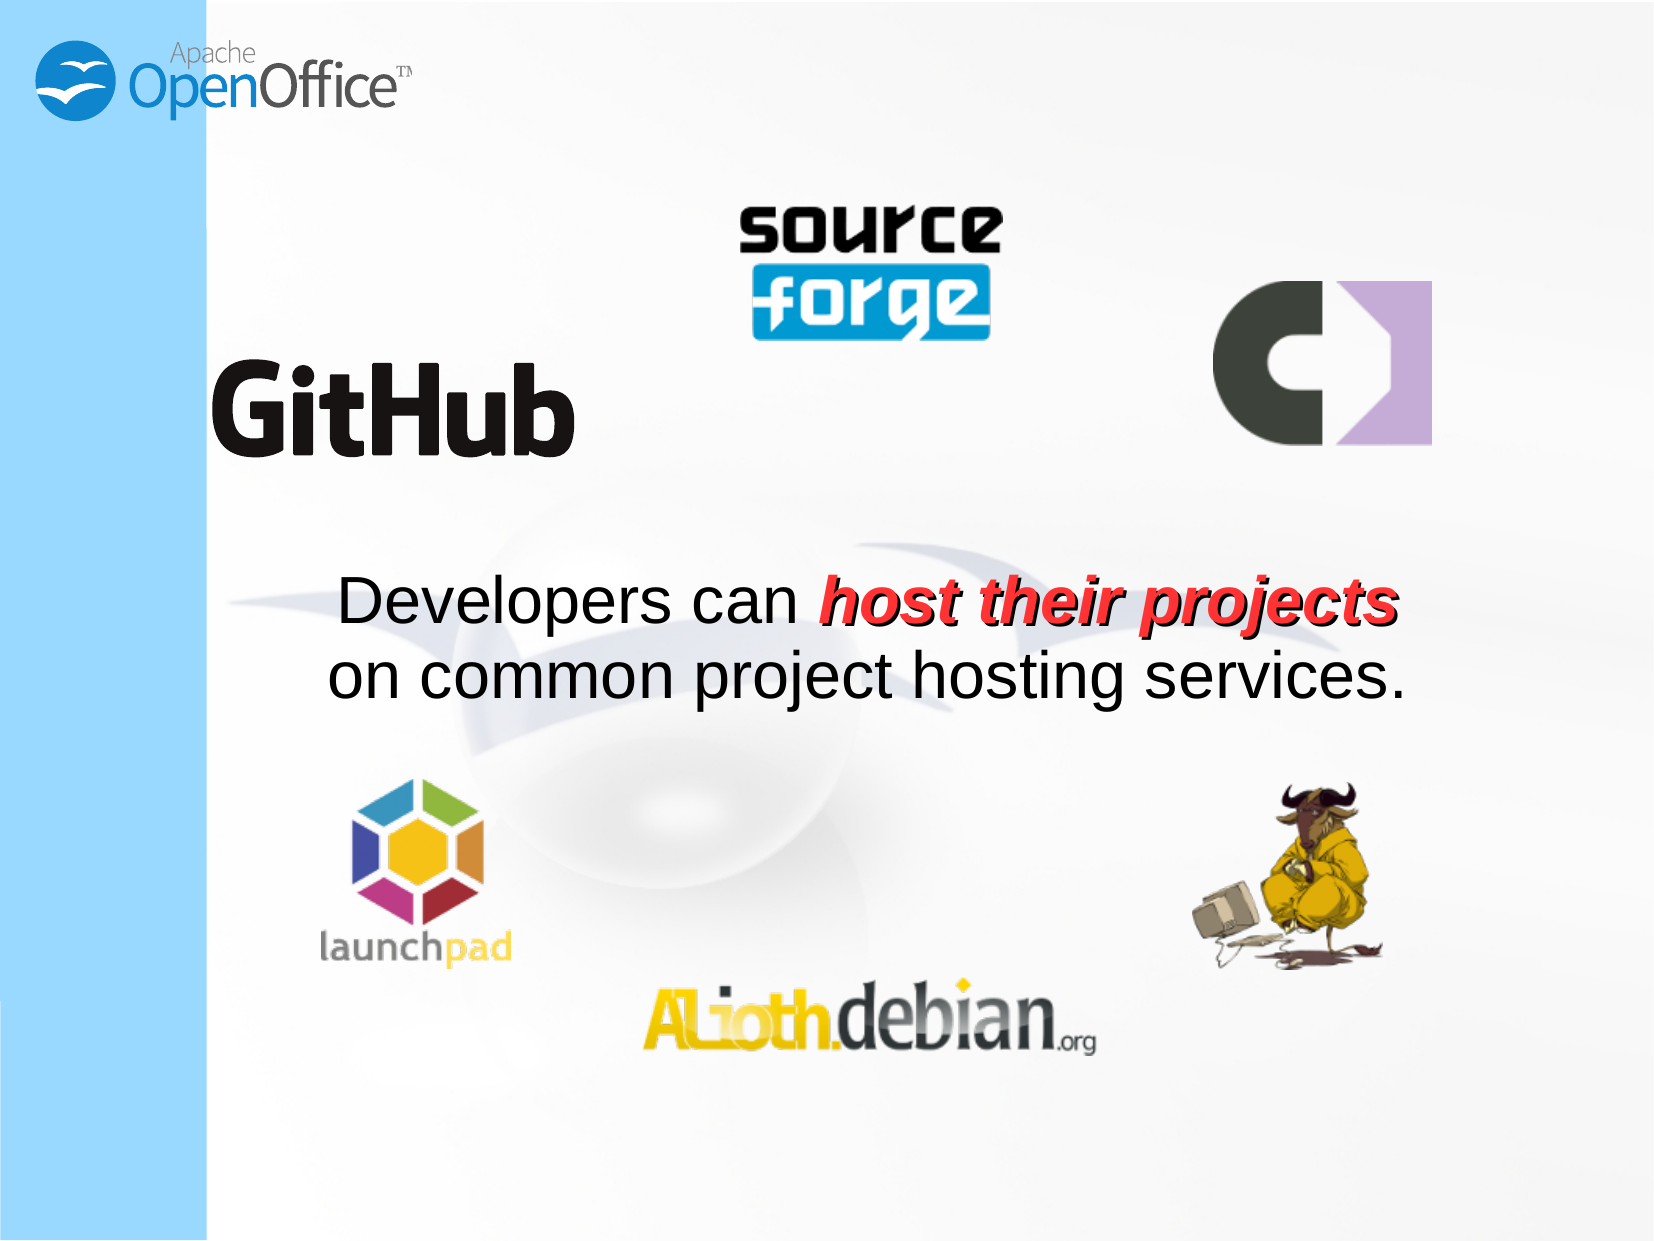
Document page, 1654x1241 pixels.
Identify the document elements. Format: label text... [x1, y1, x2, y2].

picture [266, 68, 291, 102]
picture [740, 204, 1003, 341]
picture [321, 779, 511, 969]
picture [1213, 281, 1432, 446]
picture [207, 79, 222, 88]
subtitle Developers can host their projects on common project hosting services. [165, 108, 1571, 1168]
picture [376, 79, 391, 88]
picture [211, 359, 575, 458]
picture [207, 2, 1654, 1241]
picture [641, 977, 1098, 1056]
picture [1192, 782, 1383, 970]
